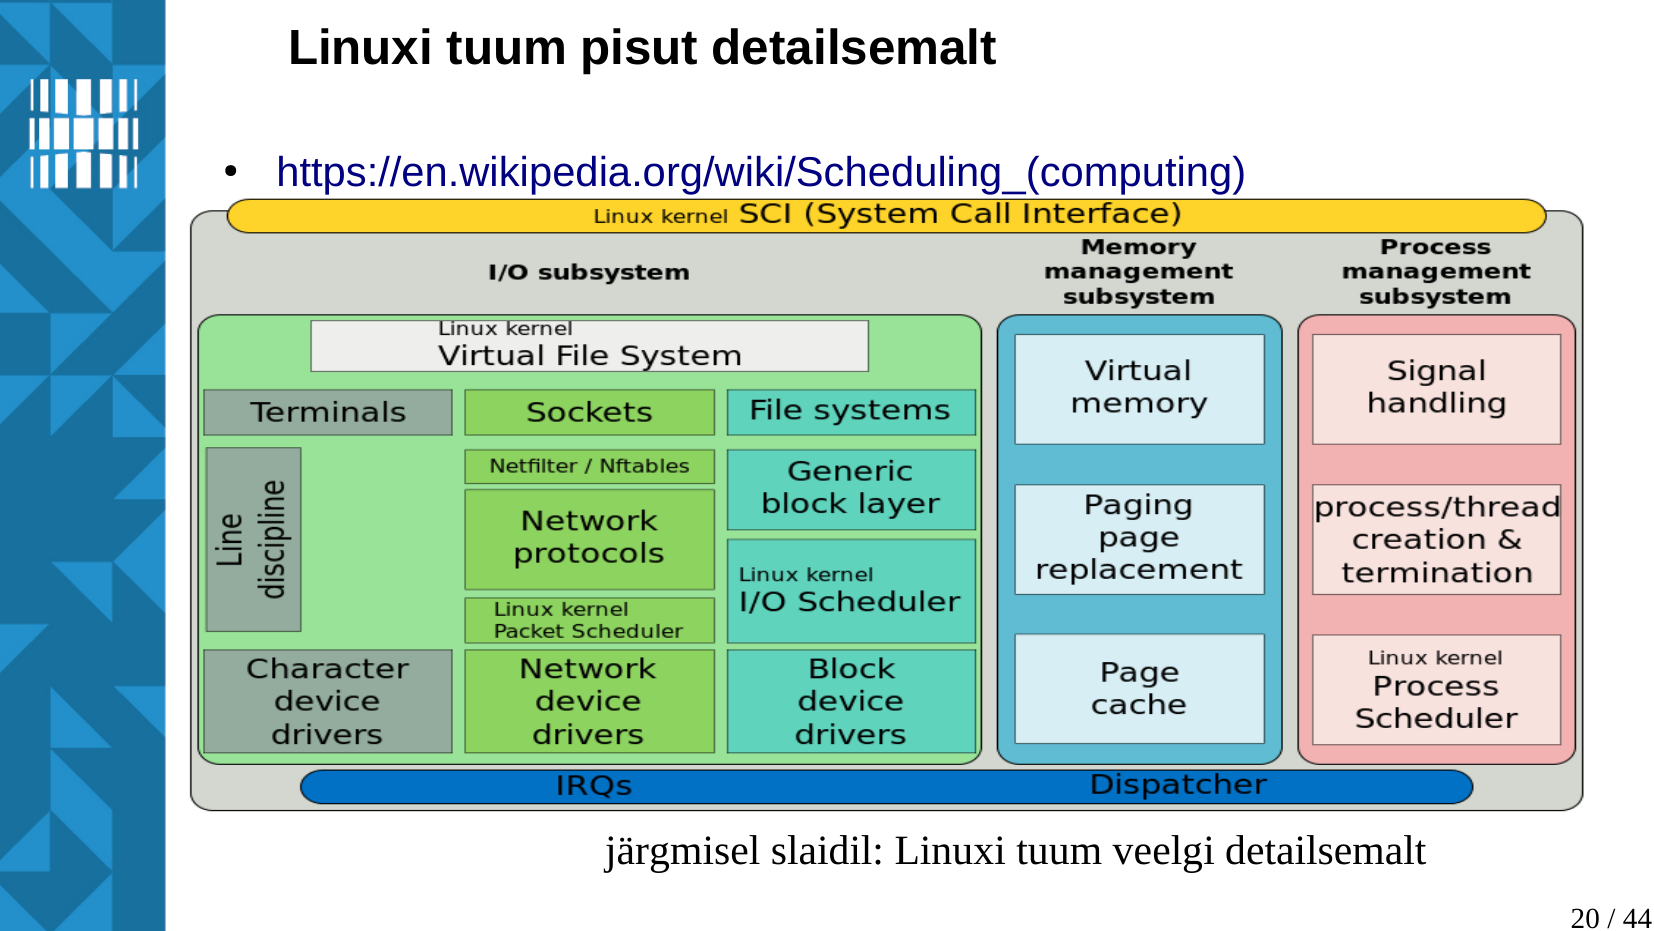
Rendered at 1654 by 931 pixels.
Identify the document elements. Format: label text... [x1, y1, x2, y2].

picture [183, 193, 1591, 817]
list https://en.wikipedia.org/wiki/Scheduling_(computing) [205, 148, 1593, 197]
title Linuxi tuum pisut detailsemalt [288, 10, 1625, 86]
text_box järgmisel slaidil: Linuxi tuum veelgi detailsemalt [605, 827, 1591, 874]
